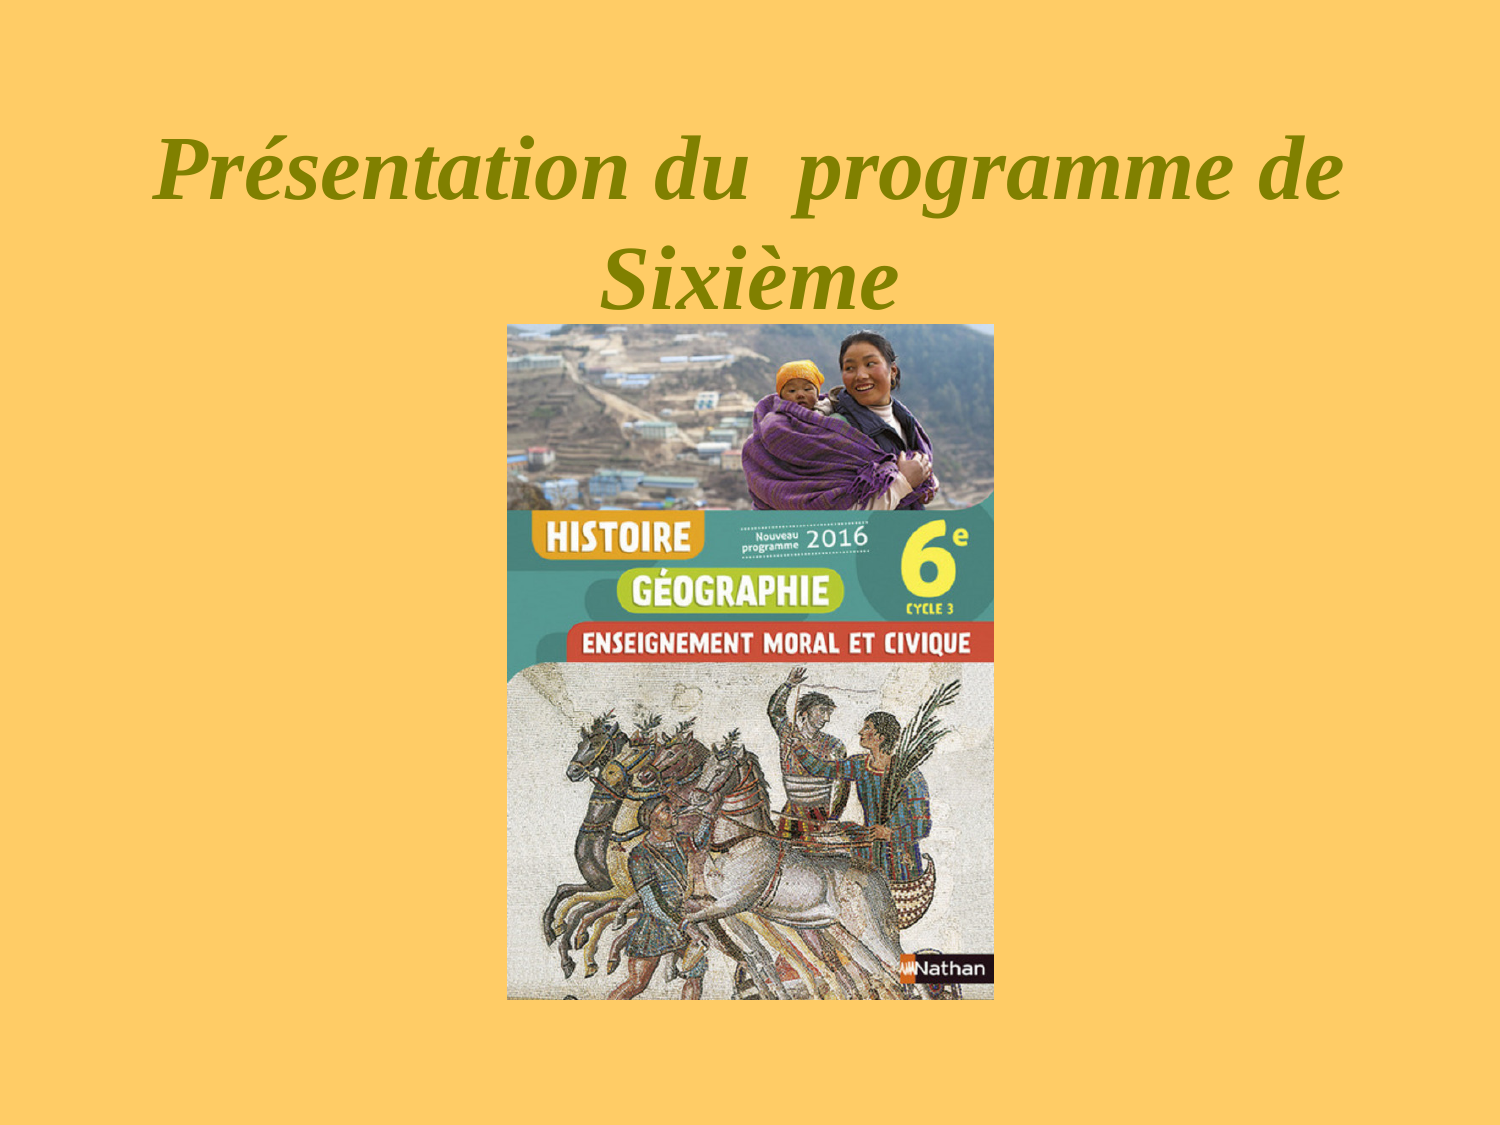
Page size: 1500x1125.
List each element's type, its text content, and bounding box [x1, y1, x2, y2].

text_box Présentation du programme de Sixième [112, 99, 1388, 279]
picture [507, 324, 994, 1000]
